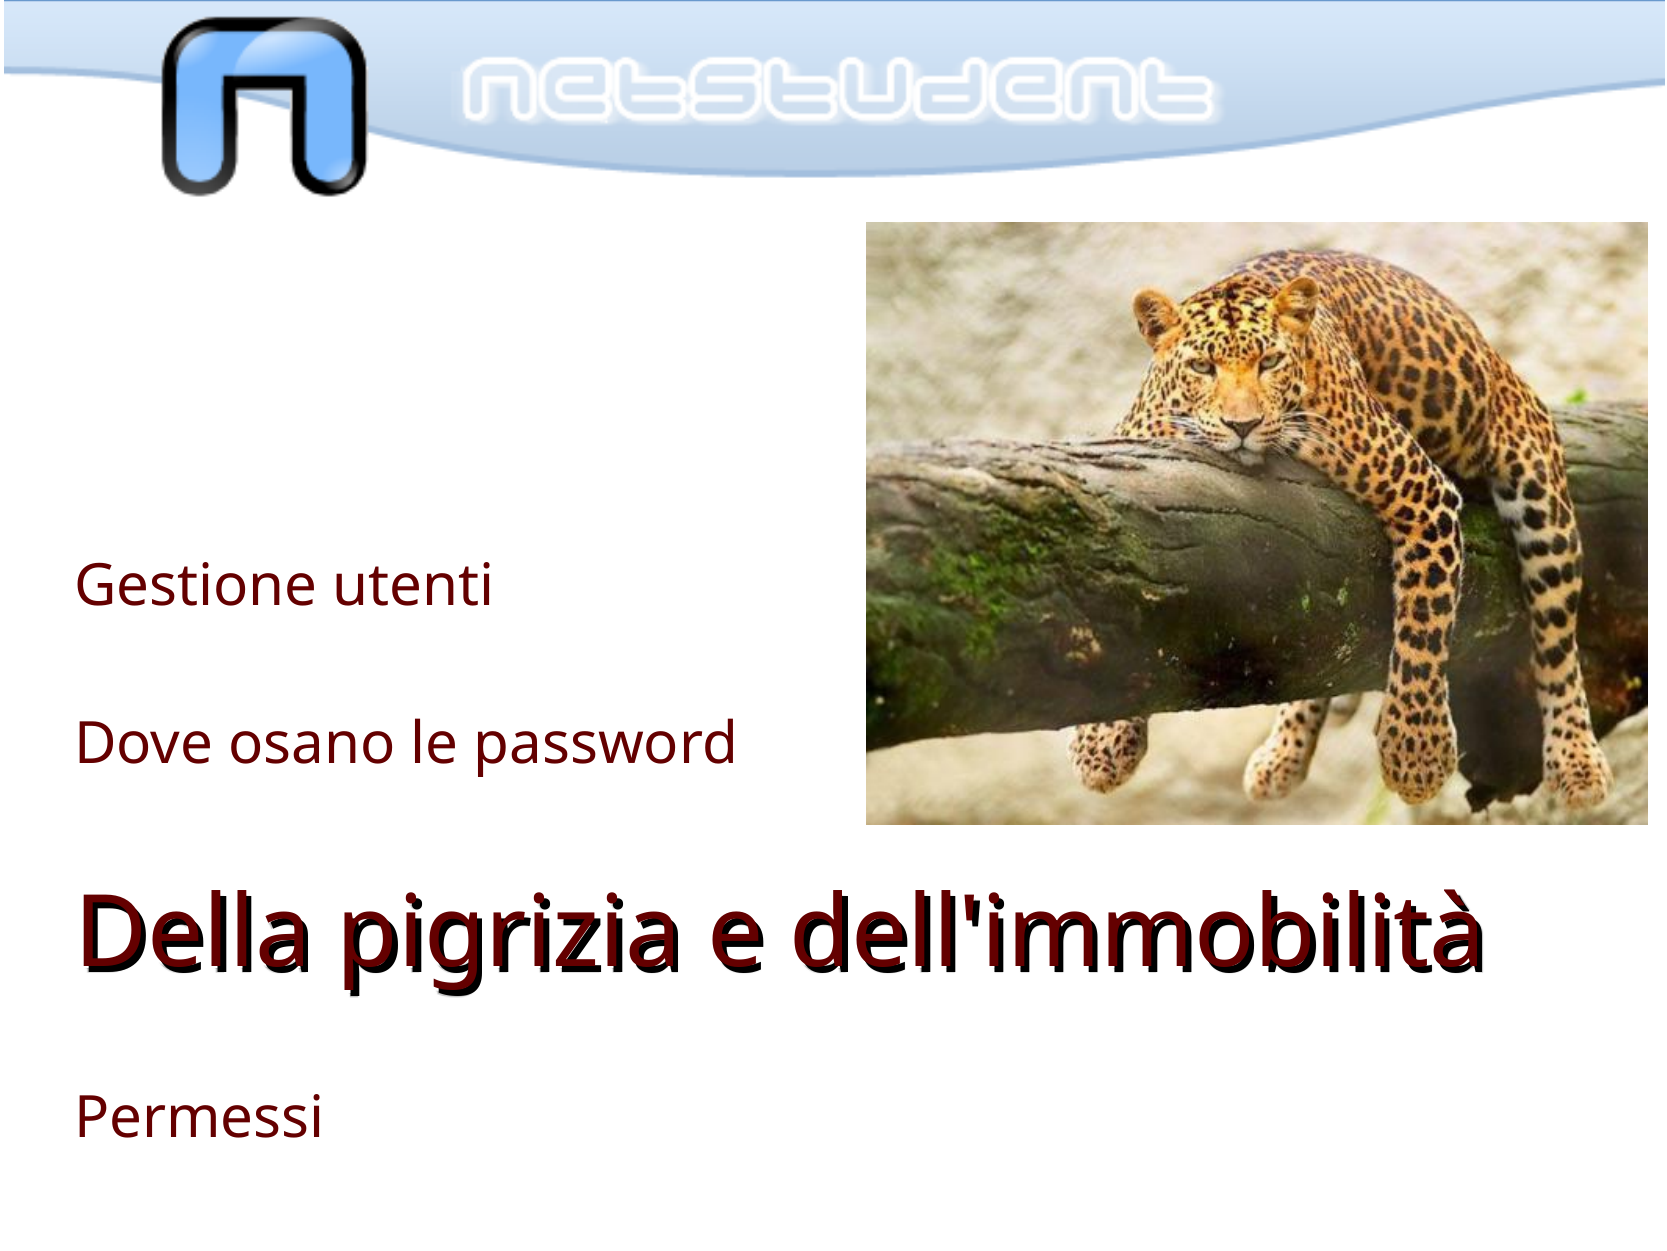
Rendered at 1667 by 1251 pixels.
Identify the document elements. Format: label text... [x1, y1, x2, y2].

title Gestione utenti Dove osano le password Della pigrizia e dell'immobilità Permessi [67, 510, 1638, 1187]
picture [0, 0, 1667, 1251]
